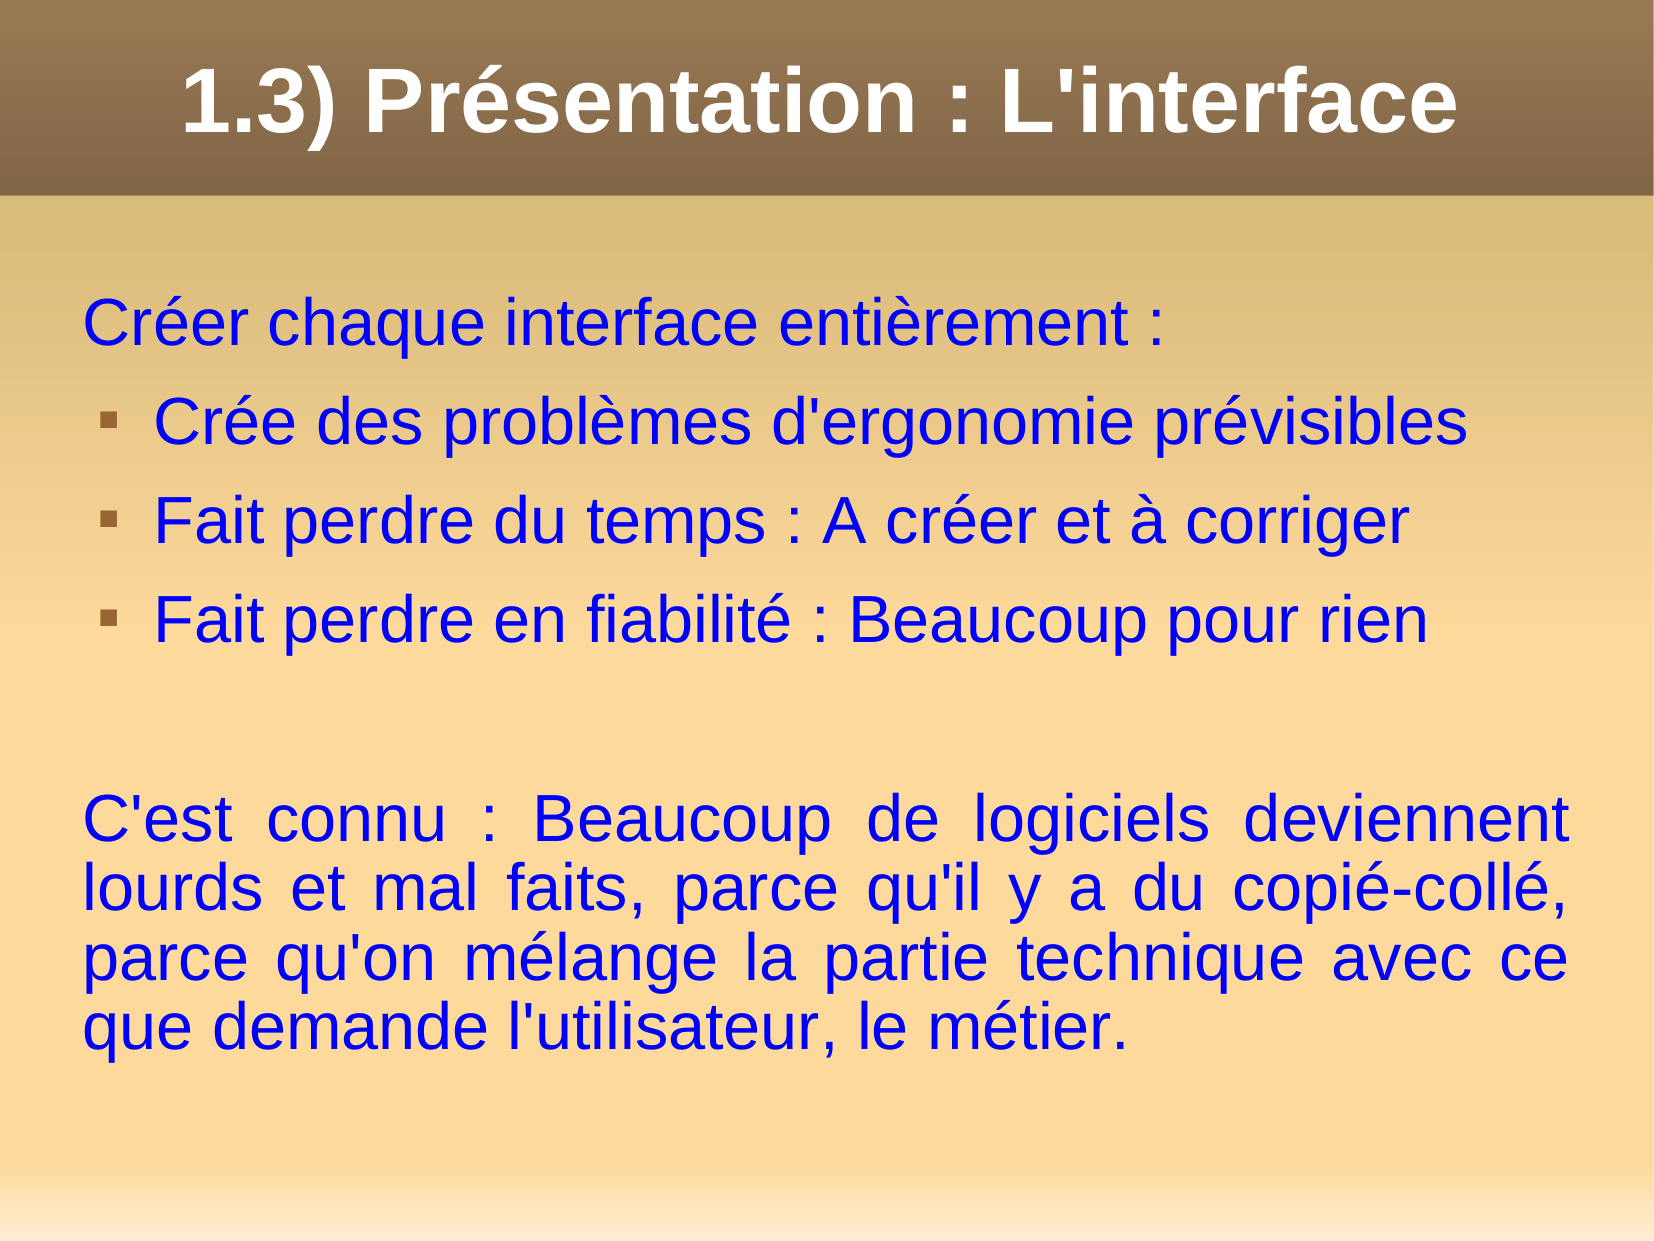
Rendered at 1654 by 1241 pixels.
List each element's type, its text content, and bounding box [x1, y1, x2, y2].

picture [0, 0, 1654, 1241]
title 1.3) Présentation : L'interface [76, 7, 1565, 200]
list Créer chaque interface entièrement : Crée des problèmes d'ergonomie prévisibles Fait perdre du temps : A créer et à corriger Fait perdre en fiabilité : Beaucoup pour rien C'est connu : Beaucoup de logiciels deviennent lourds et mal faits, parce qu'il y a du copié-collé, parce qu'on mélange la partie technique avec ce que demande l'utilisateur, le métier. [82, 290, 1571, 1094]
